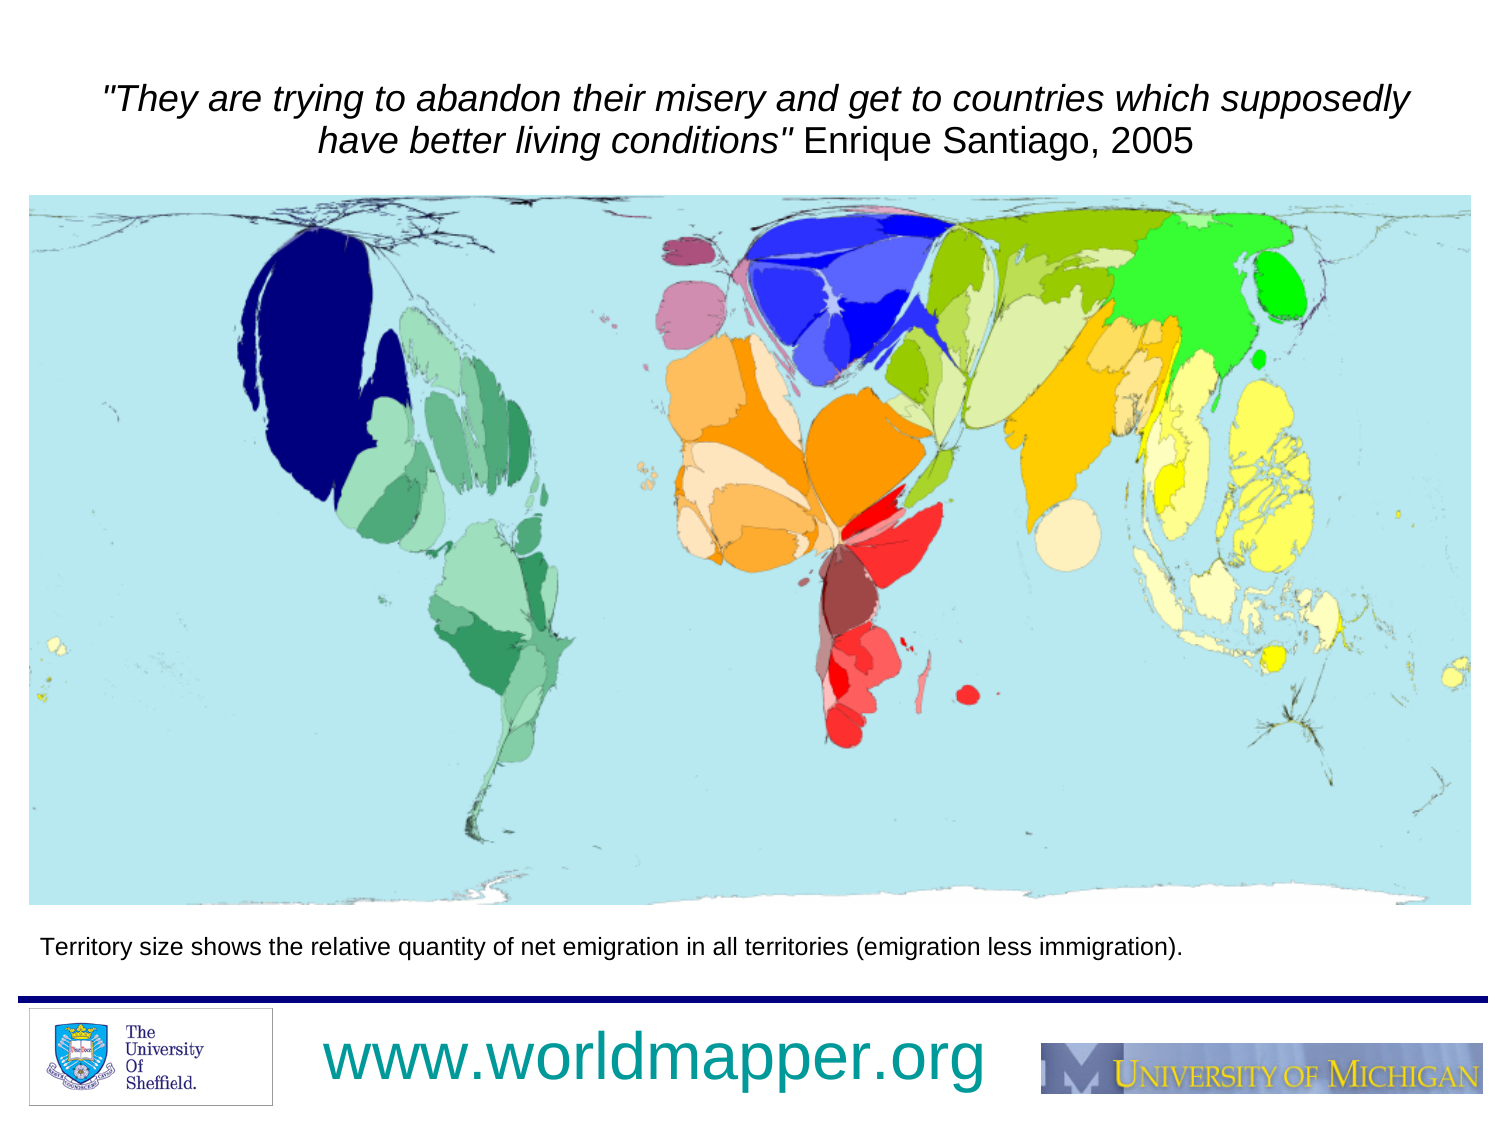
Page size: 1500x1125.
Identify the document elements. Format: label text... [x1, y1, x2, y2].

picture [29, 195, 1471, 905]
text_box Territory size shows the relative quantity of net emigration in all territories (emigration less immigration). [24, 925, 1201, 969]
picture [1041, 1043, 1483, 1094]
picture [29, 1008, 273, 1106]
title "They are trying to abandon their misery and get to countries which supposedly have better living conditions" Enrique Santiago, 2005 [76, 42, 1436, 195]
